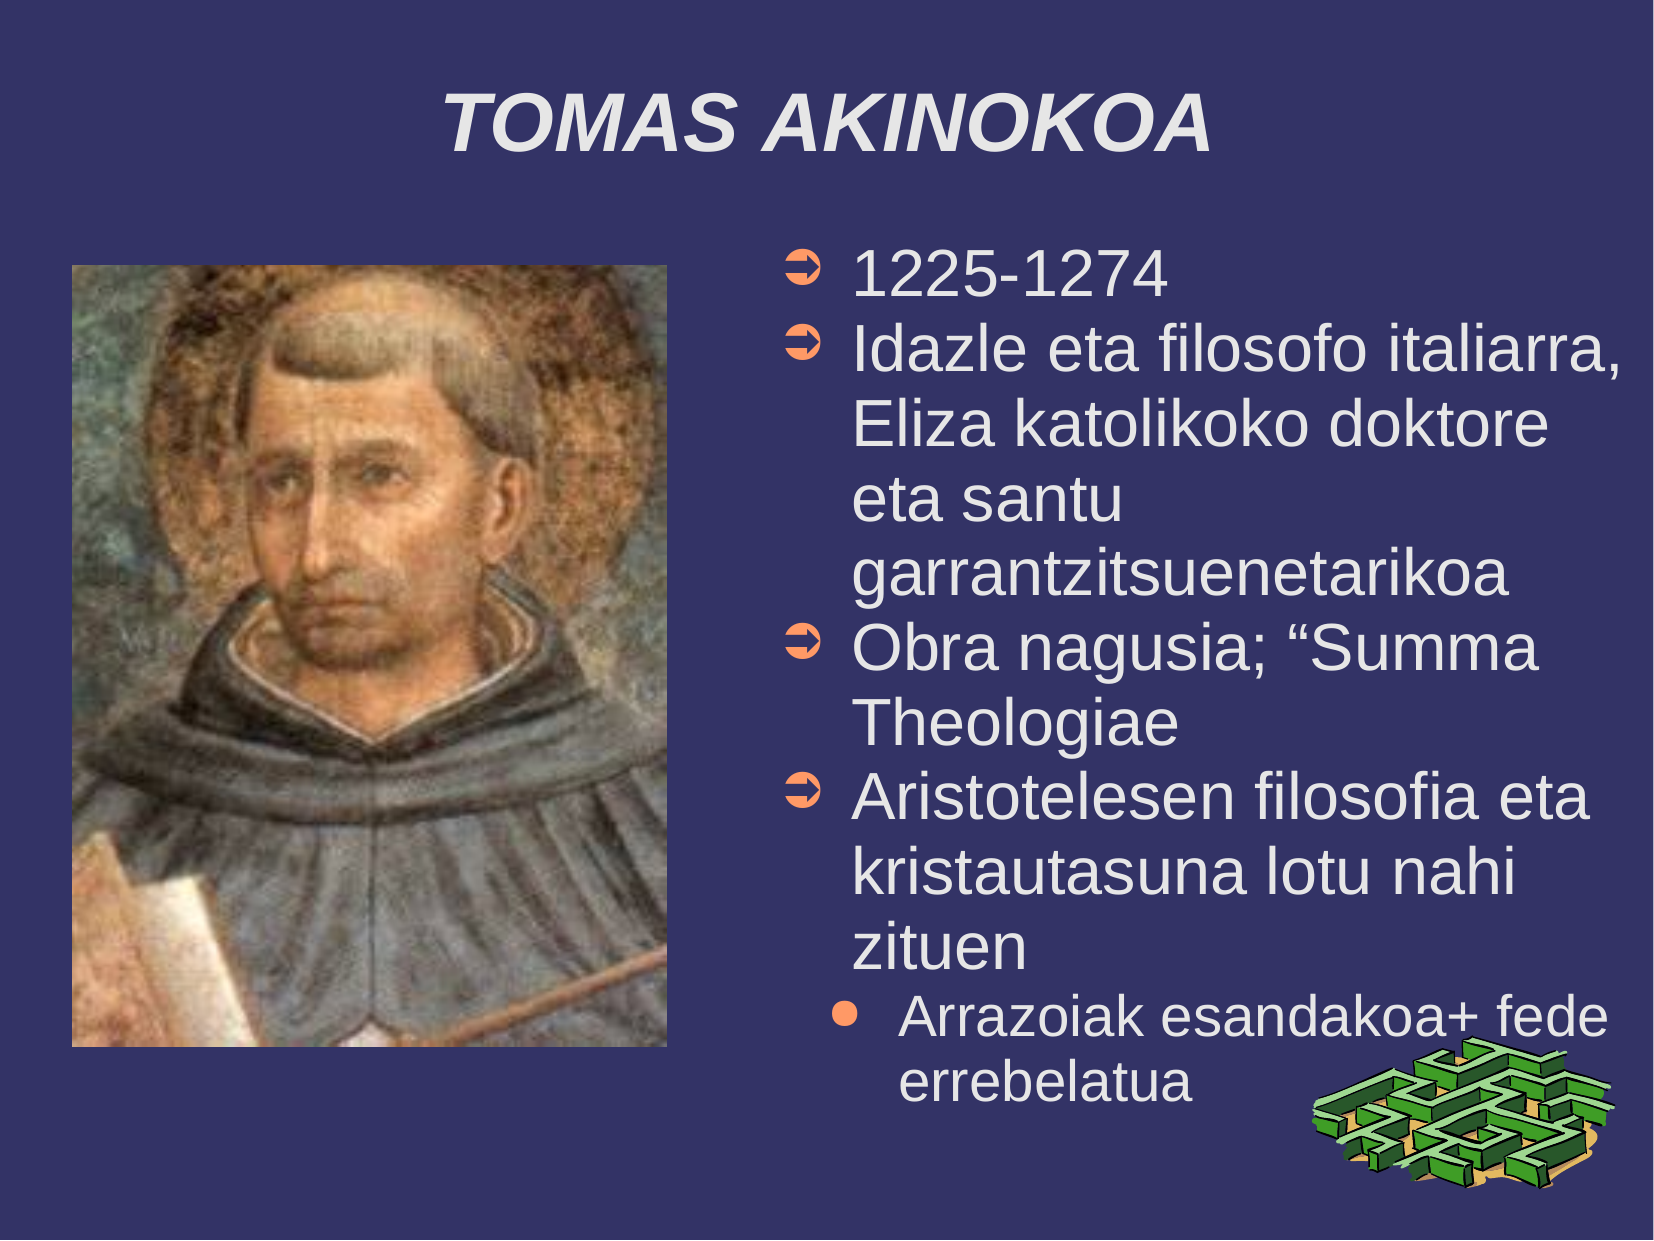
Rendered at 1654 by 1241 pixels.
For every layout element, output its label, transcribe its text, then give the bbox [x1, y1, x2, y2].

title TOMAS AKINOKOA [121, 19, 1534, 227]
list 1225-1274 Idazle eta filosofo italiarra, Eliza katolikoko doktore eta santu garrantzitsuenetarikoa Obra nagusia; “Summa Theologiae Aristotelesen filosofia eta kristautasuna lotu nahi zituen Arrazoiak esandakoa+ fede errebelatua [768, 236, 1654, 1114]
picture [72, 265, 667, 1048]
